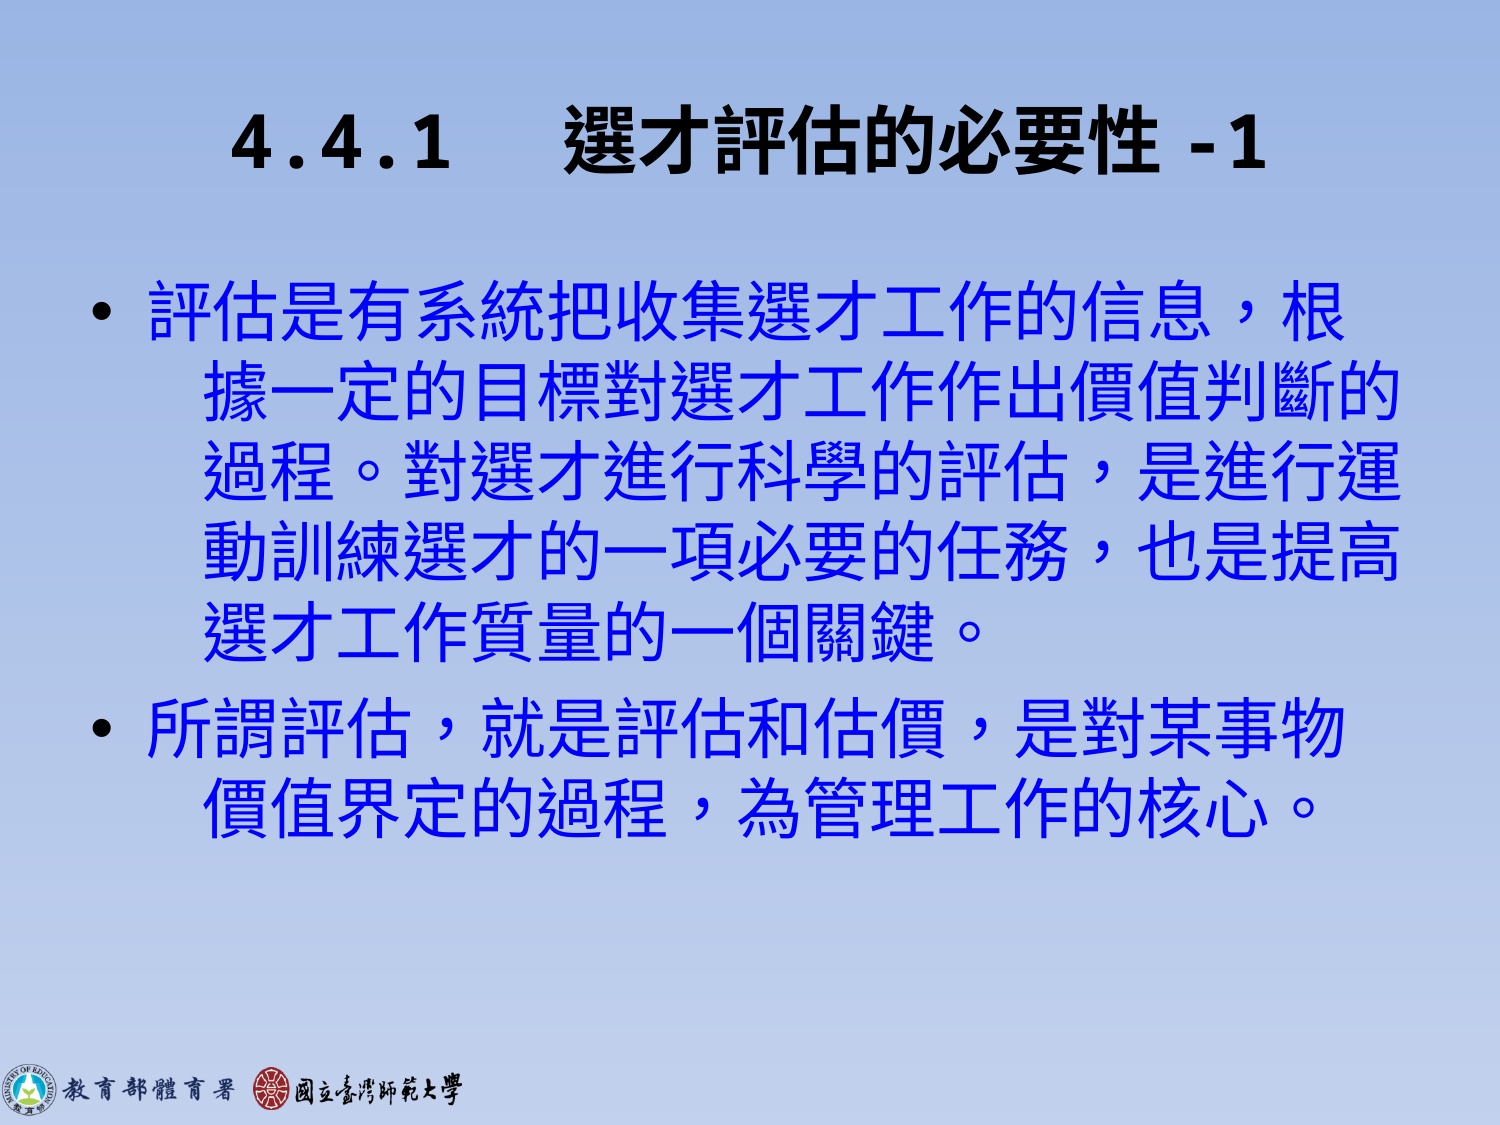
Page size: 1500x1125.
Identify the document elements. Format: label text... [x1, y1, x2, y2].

list 評估是有系統把收集選才工作的信息，根據一定的目標對選才工作作出價值判斷的過程。對選才進行科學的評估，是進行運動訓練選才的一項必要的任務，也是提高選才工作質量的一個關鍵。 所謂評估，就是評估和估價，是對某事物價值界定的過程，為管理工作的核心。 [75, 262, 1426, 1005]
title 4.4.1 選才評估的必要性-1 [75, 45, 1426, 233]
